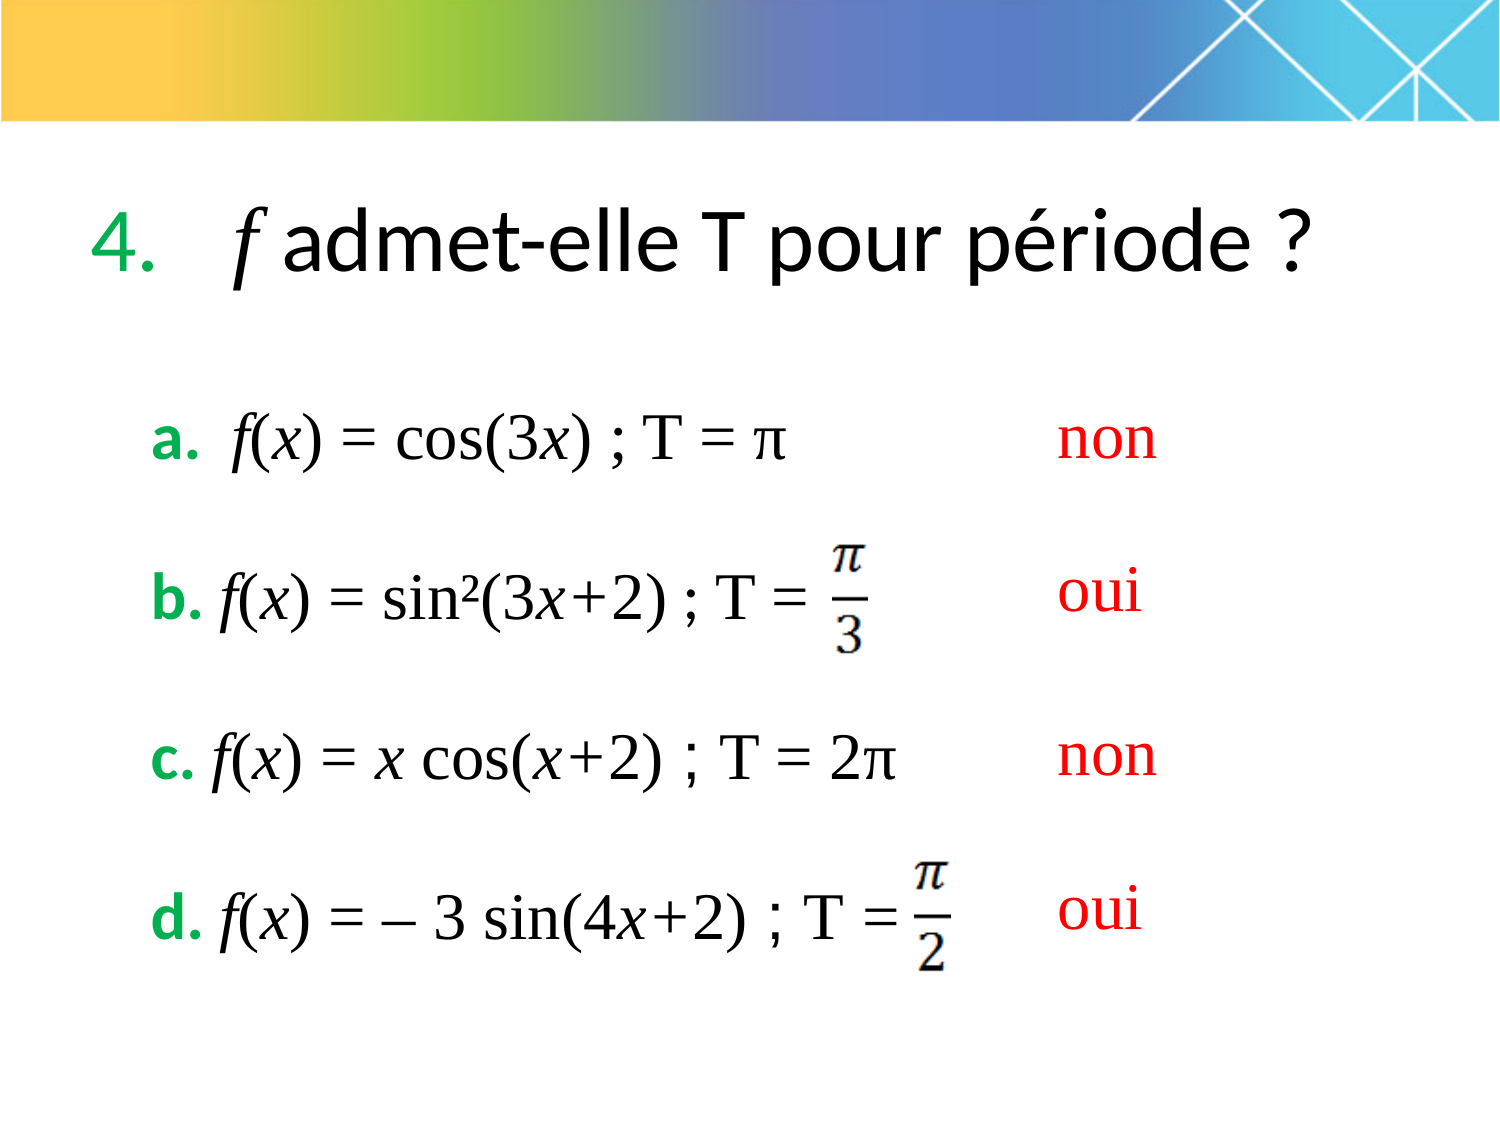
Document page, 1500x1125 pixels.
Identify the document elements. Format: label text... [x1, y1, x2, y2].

text_box oui [1042, 536, 1407, 633]
picture [914, 855, 951, 973]
picture [0, 0, 1500, 123]
title f admet-elle T pour période ? [75, 164, 1426, 305]
text_box non [1042, 701, 1407, 797]
text_box non [1042, 384, 1407, 480]
text_box oui [1042, 855, 1407, 951]
text_box a. f(x) = cos(3x) ; T = π b. f(x) = sin²(3x+2) ; T = c. f(x) = x cos(x+2) ; T = 2π d. f(x) = – 3 sin(4x+2) ; T = [135, 385, 1034, 1041]
picture [832, 538, 868, 657]
